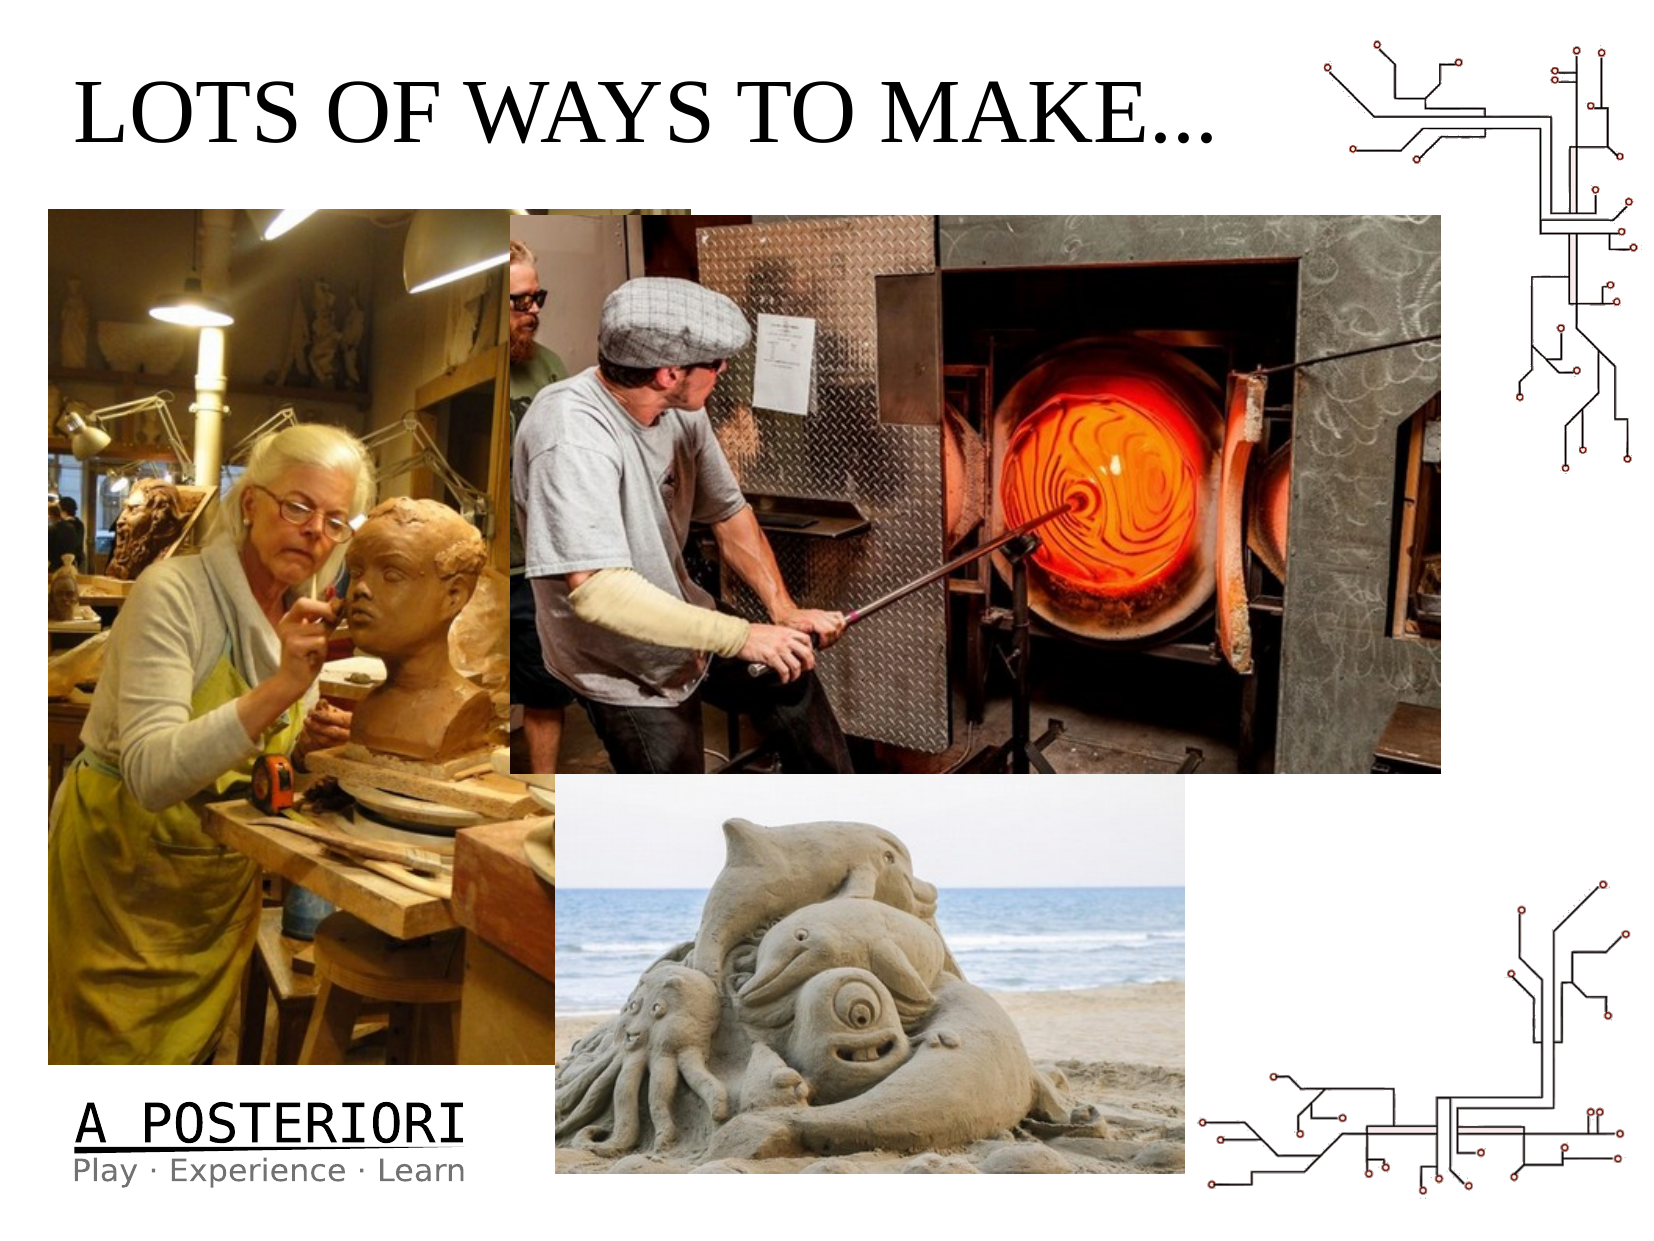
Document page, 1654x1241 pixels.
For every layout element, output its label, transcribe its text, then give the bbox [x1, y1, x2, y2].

title LOTS OF WAYS TO MAKE... [35, 8, 1258, 216]
picture [73, 1101, 466, 1189]
picture [48, 35, 1643, 1201]
